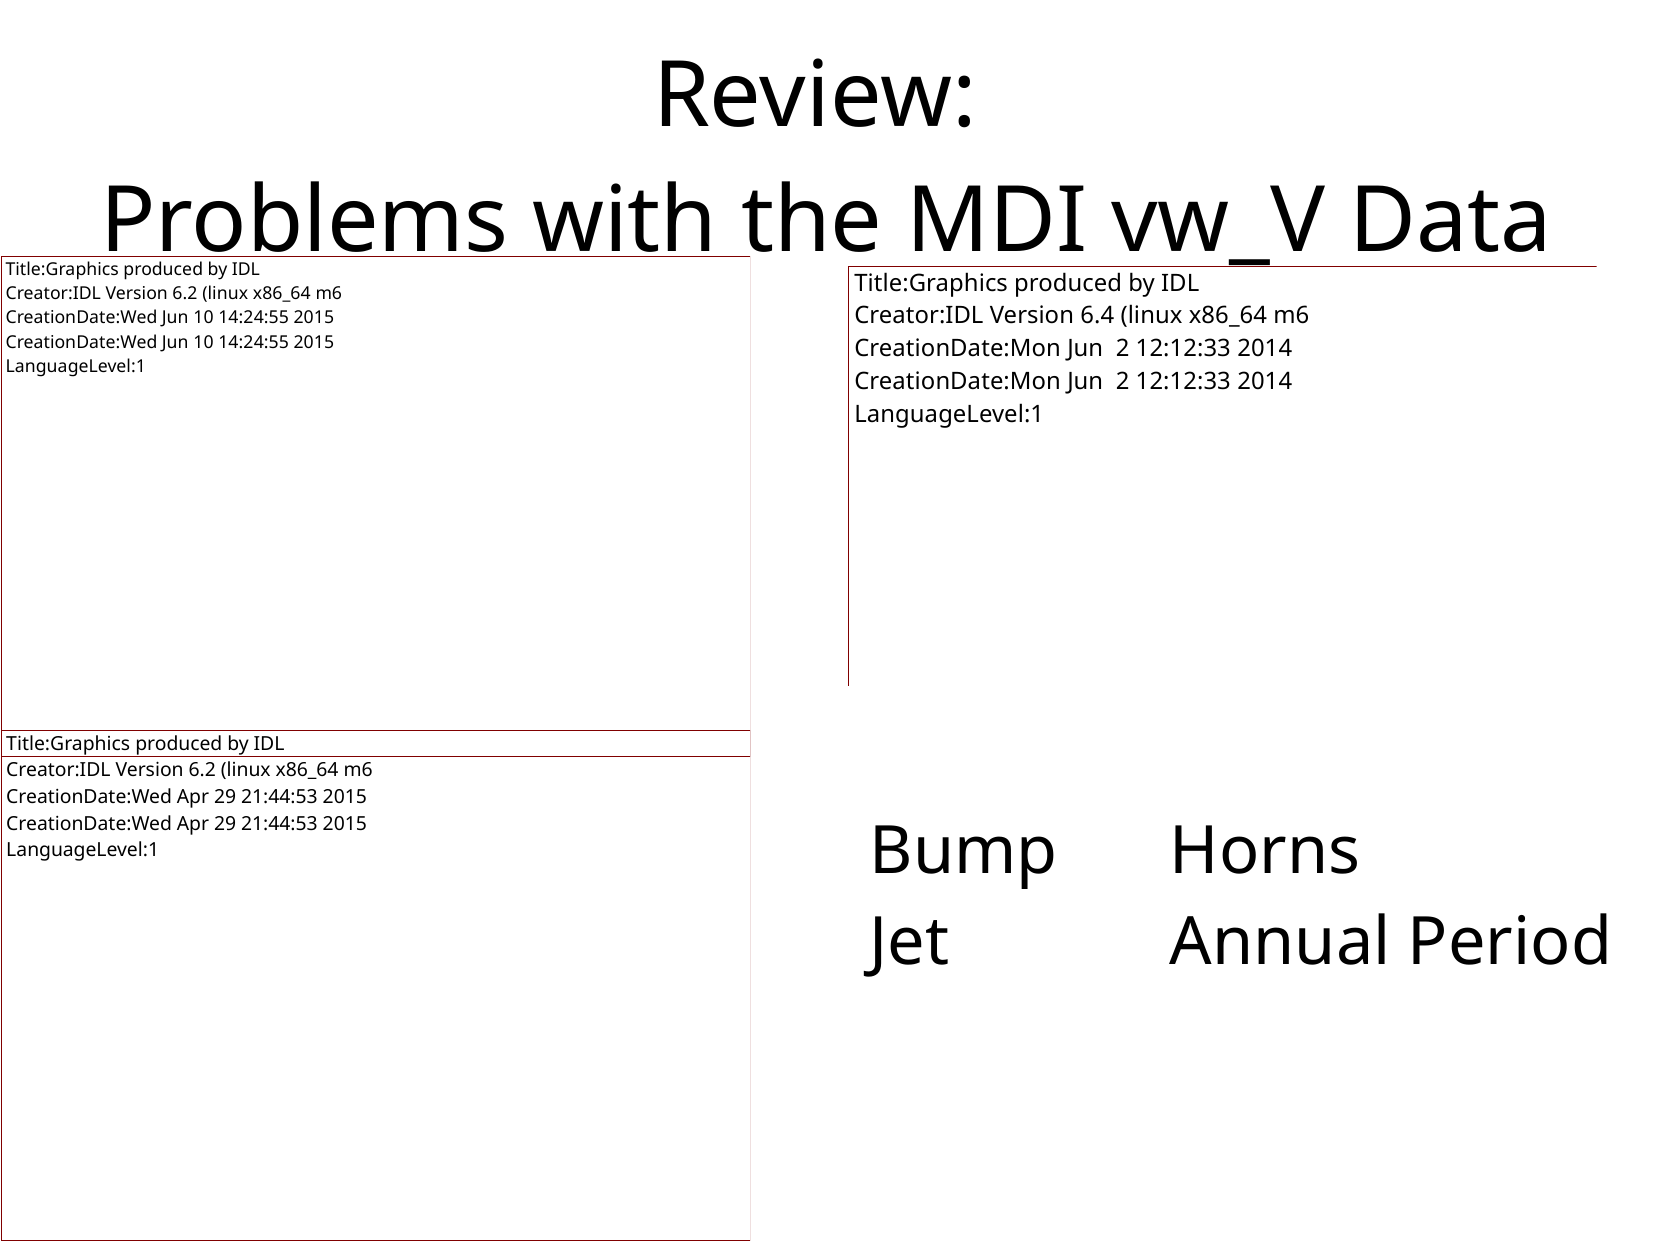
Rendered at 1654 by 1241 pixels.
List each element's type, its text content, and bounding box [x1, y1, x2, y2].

text_box Bump Horns Jet Annual Period [855, 795, 1654, 972]
title Review: Problems with the MDI vw_V Data [82, 41, 1571, 265]
picture [0, 255, 751, 1241]
picture [846, 264, 1597, 686]
